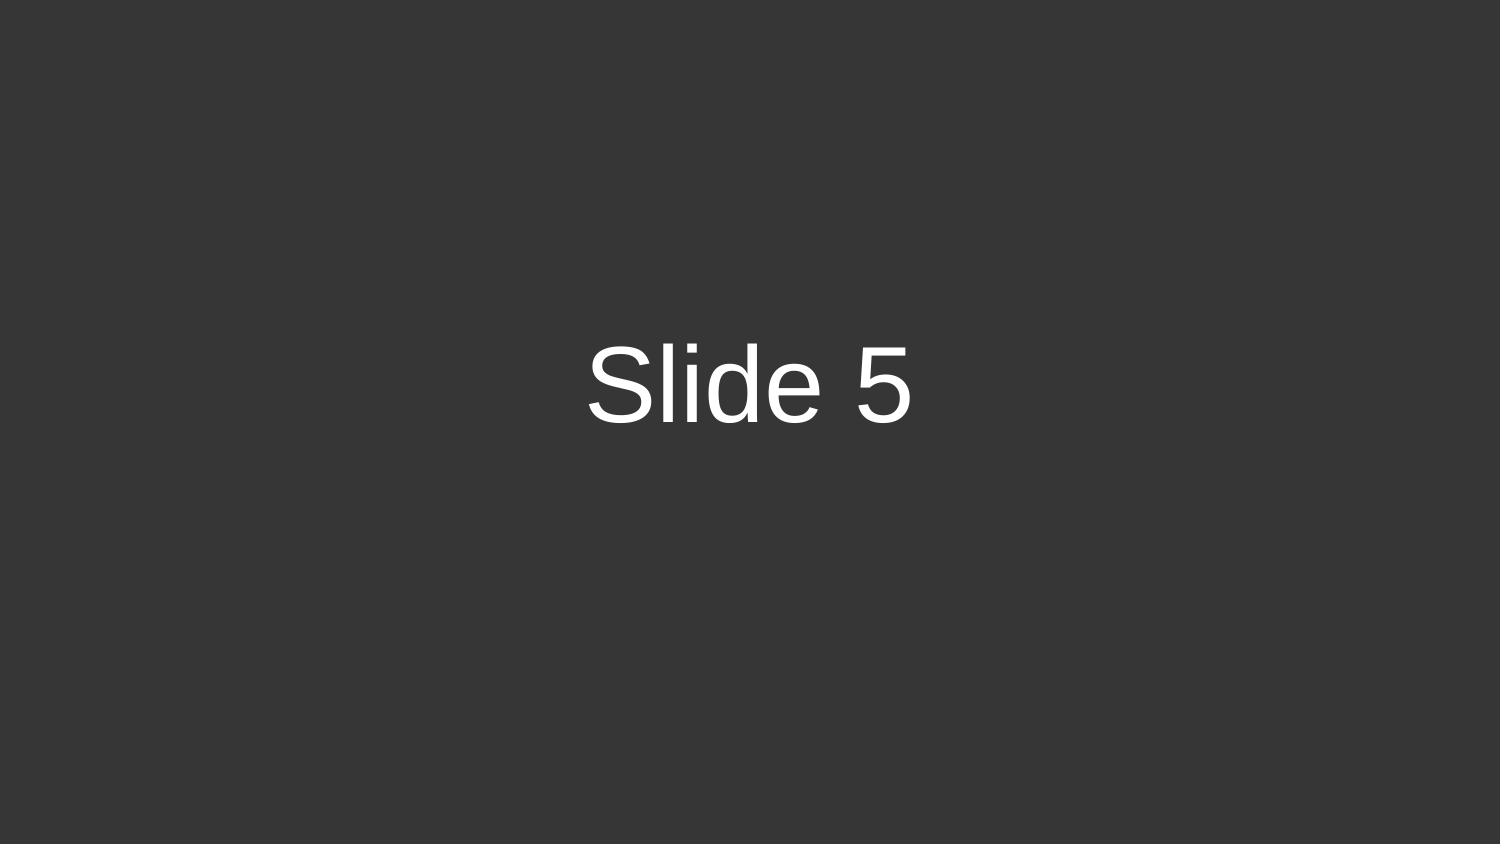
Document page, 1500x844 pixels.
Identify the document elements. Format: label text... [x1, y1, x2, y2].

title Slide 5 [51, 122, 1449, 459]
